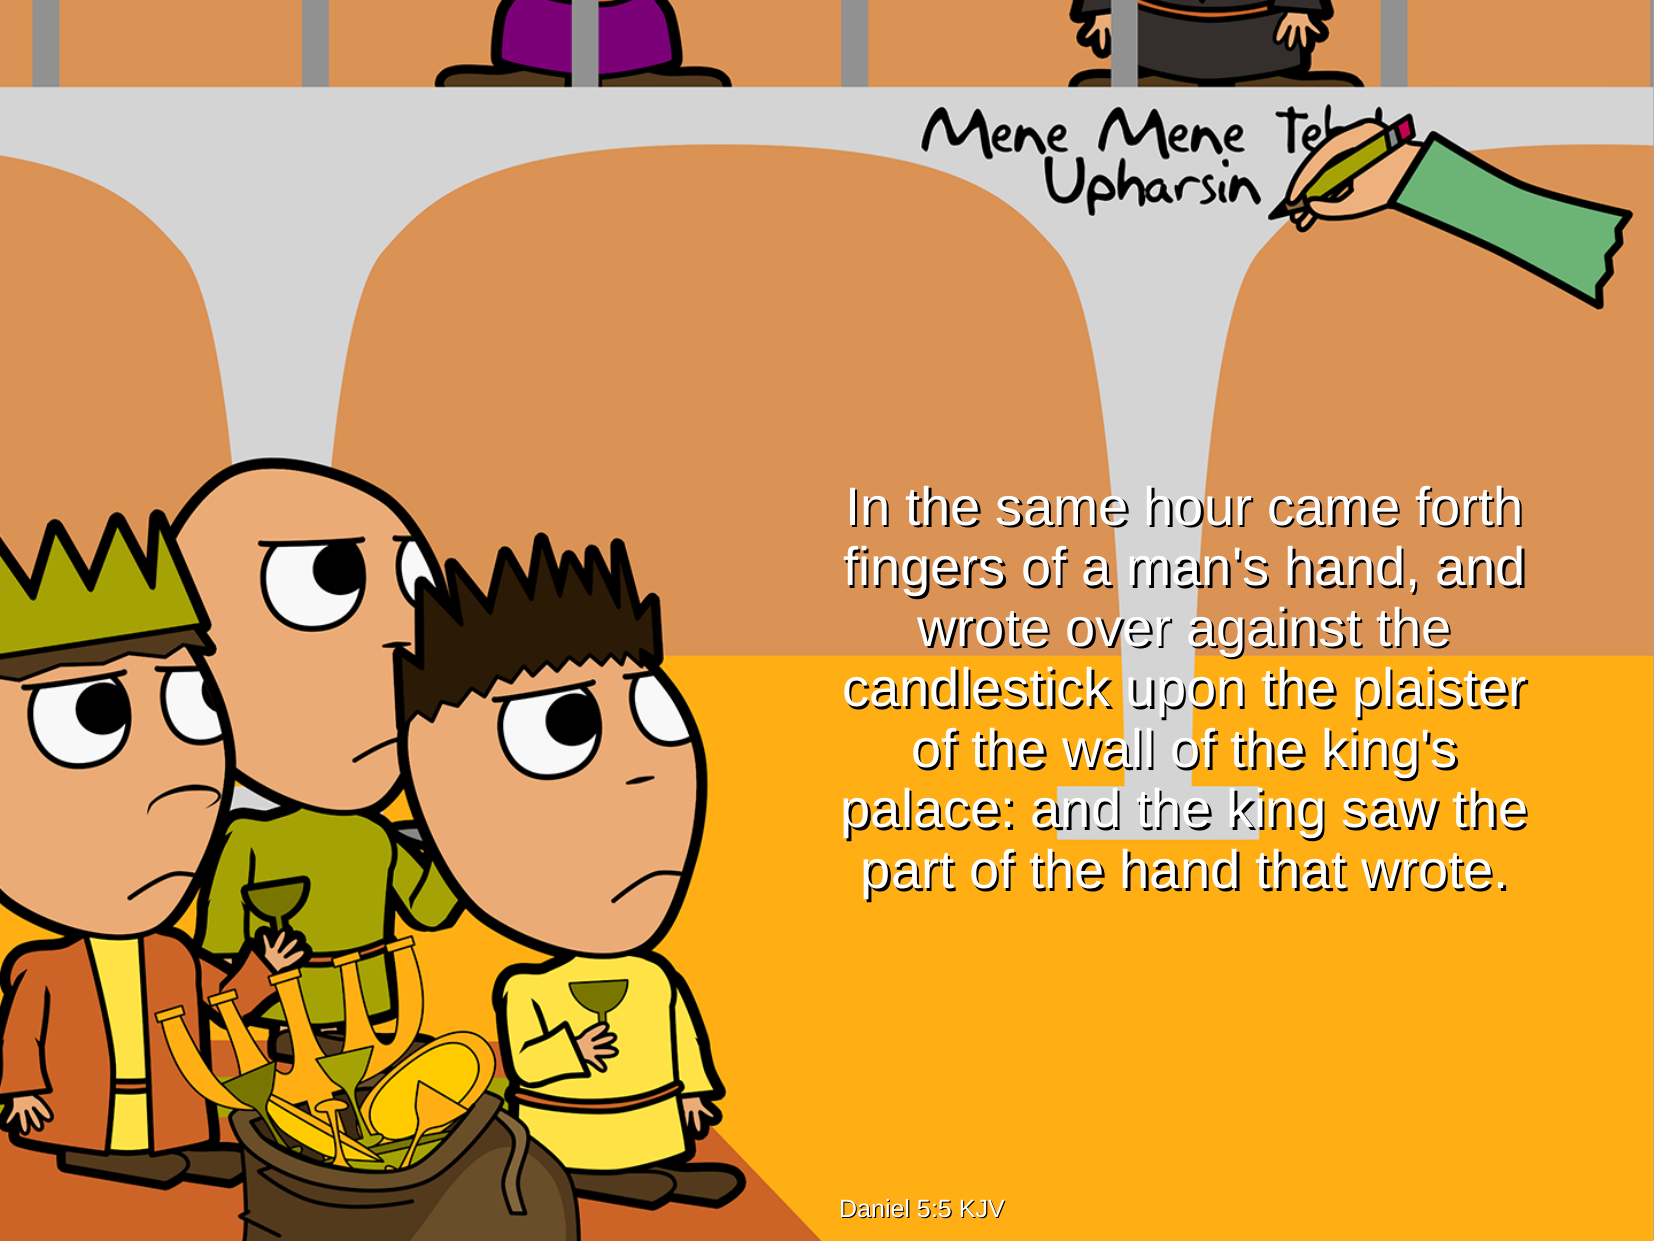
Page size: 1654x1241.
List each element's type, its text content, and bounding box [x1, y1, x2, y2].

picture [0, 0, 1654, 1241]
text_box Daniel 5:5 KJV [824, 1187, 1021, 1231]
title In the same hour came forth fingers of a man's hand, and wrote over against the candlestick upon the plaister of the wall of the king's palace: and the king saw the part of the hand that wrote. [825, 476, 1546, 901]
